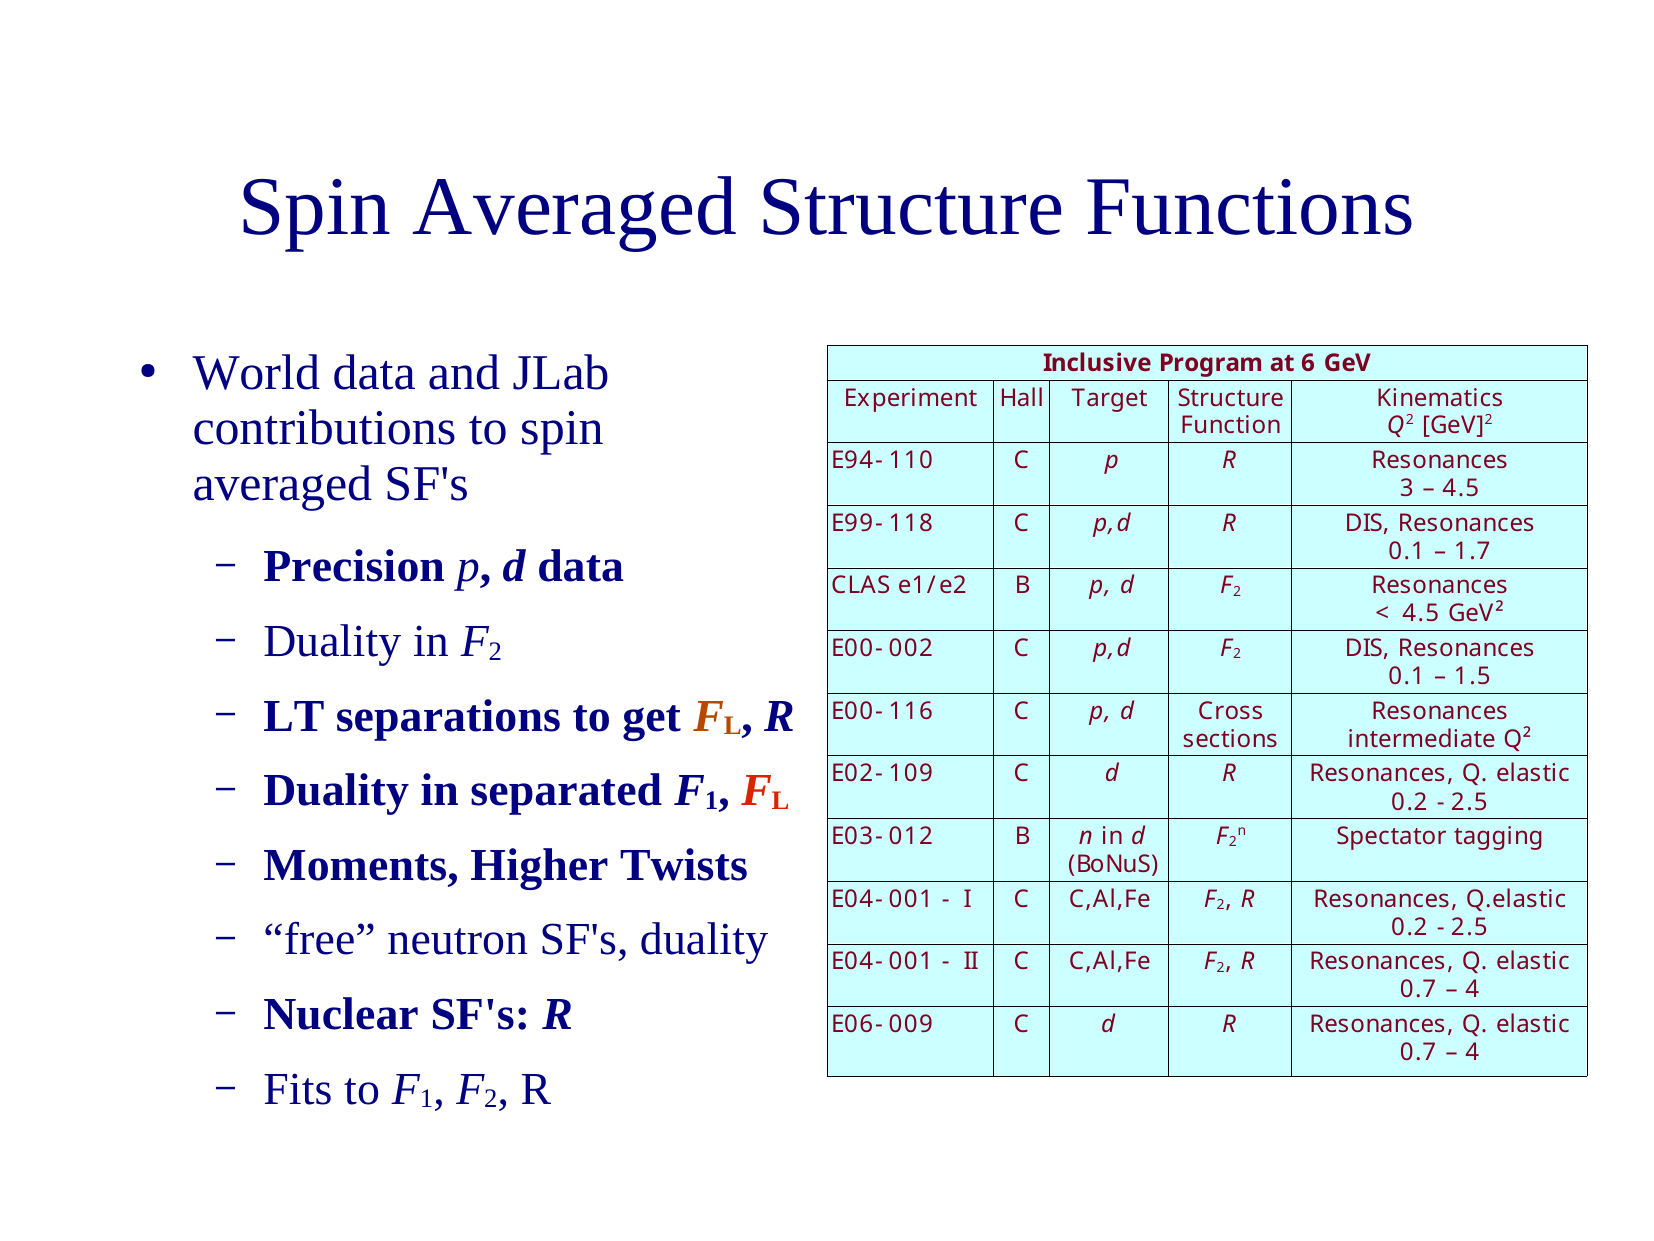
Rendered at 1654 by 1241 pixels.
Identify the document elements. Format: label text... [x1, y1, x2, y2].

list World data and JLab contributions to spin averaged SF's Precision p, d data Duality in F2 LT separations to get FL, R Duality in separated F1, FL Moments, Higher Twists “free” neutron SF's, duality Nuclear SF's: R Fits to F1, F2, R [121, 344, 811, 1221]
chart [817, 345, 1606, 1107]
title Spin Averaged Structure Functions [121, 102, 1534, 311]
